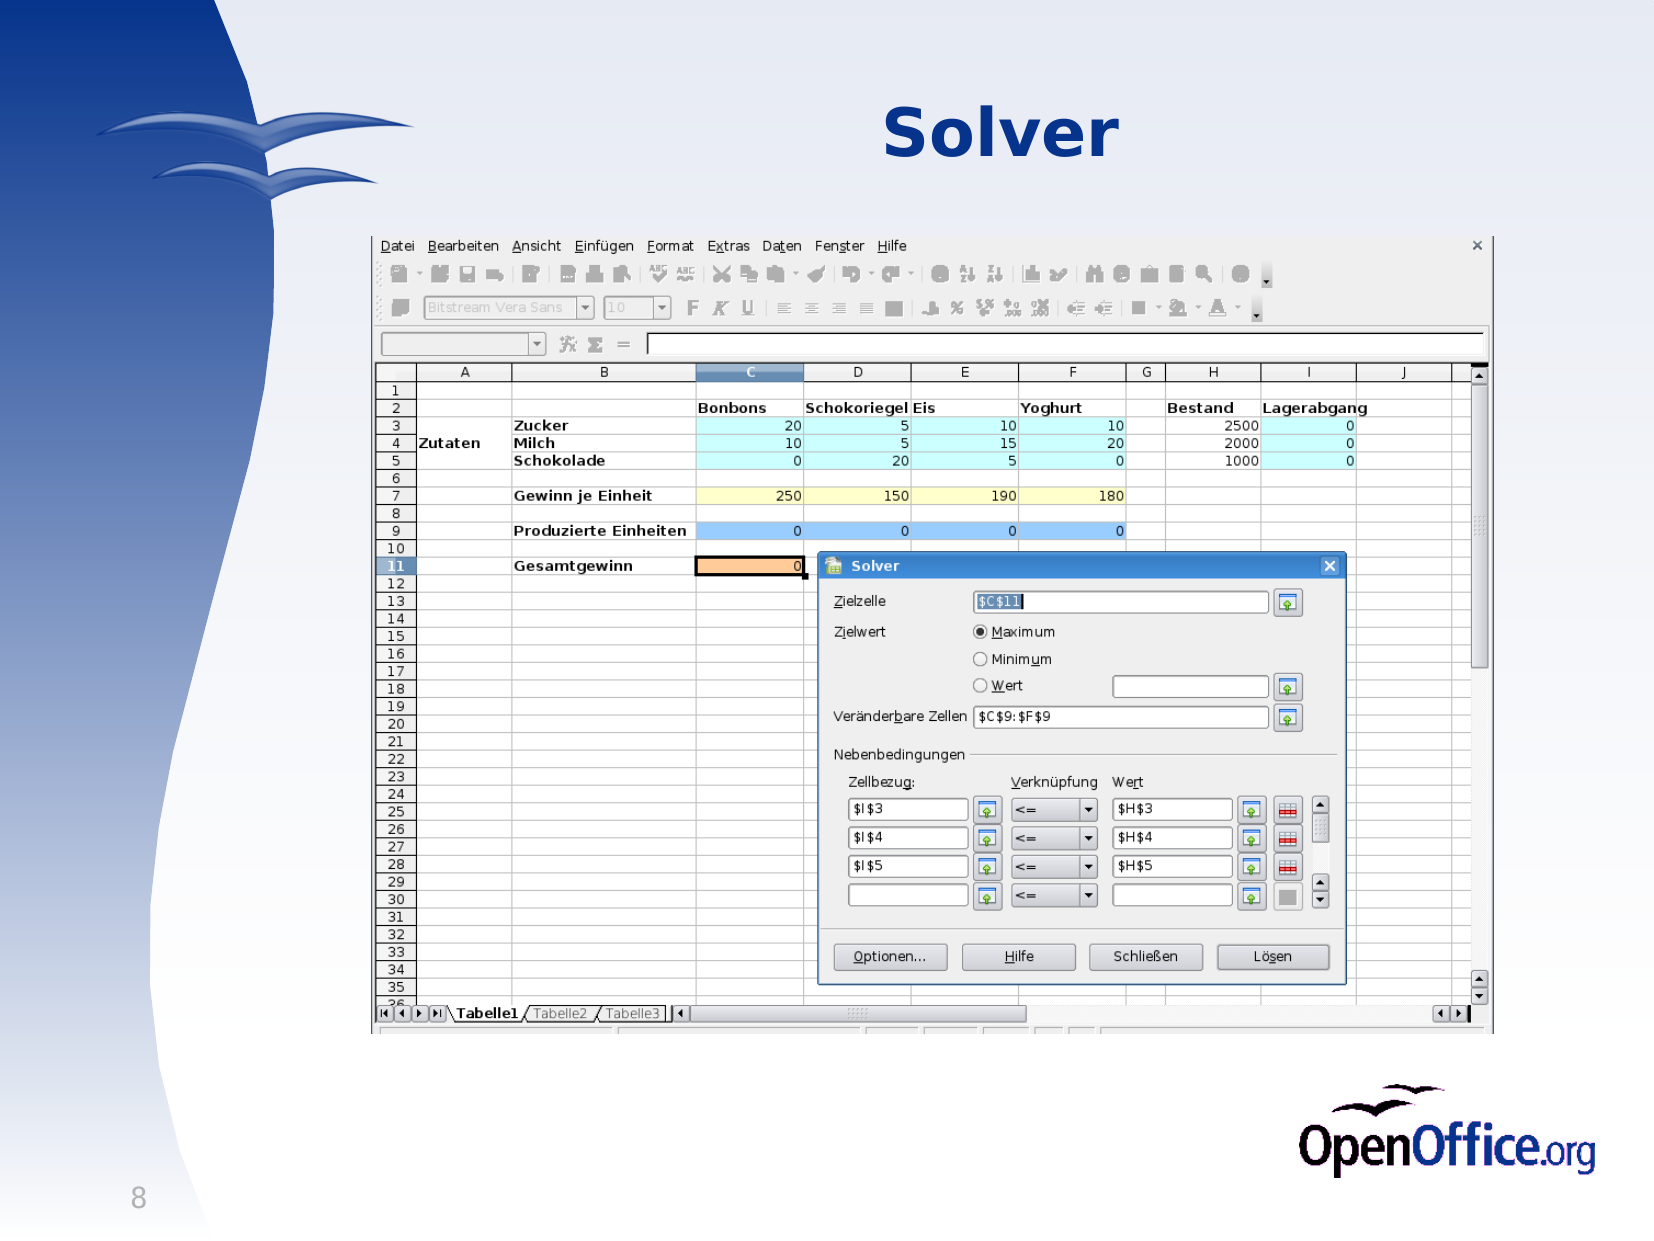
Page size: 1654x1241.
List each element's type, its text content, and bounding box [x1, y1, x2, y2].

picture [152, 161, 379, 201]
picture [1299, 1084, 1595, 1178]
picture [95, 100, 416, 162]
chart [295, 236, 1565, 1034]
title Solver [436, 94, 1565, 173]
